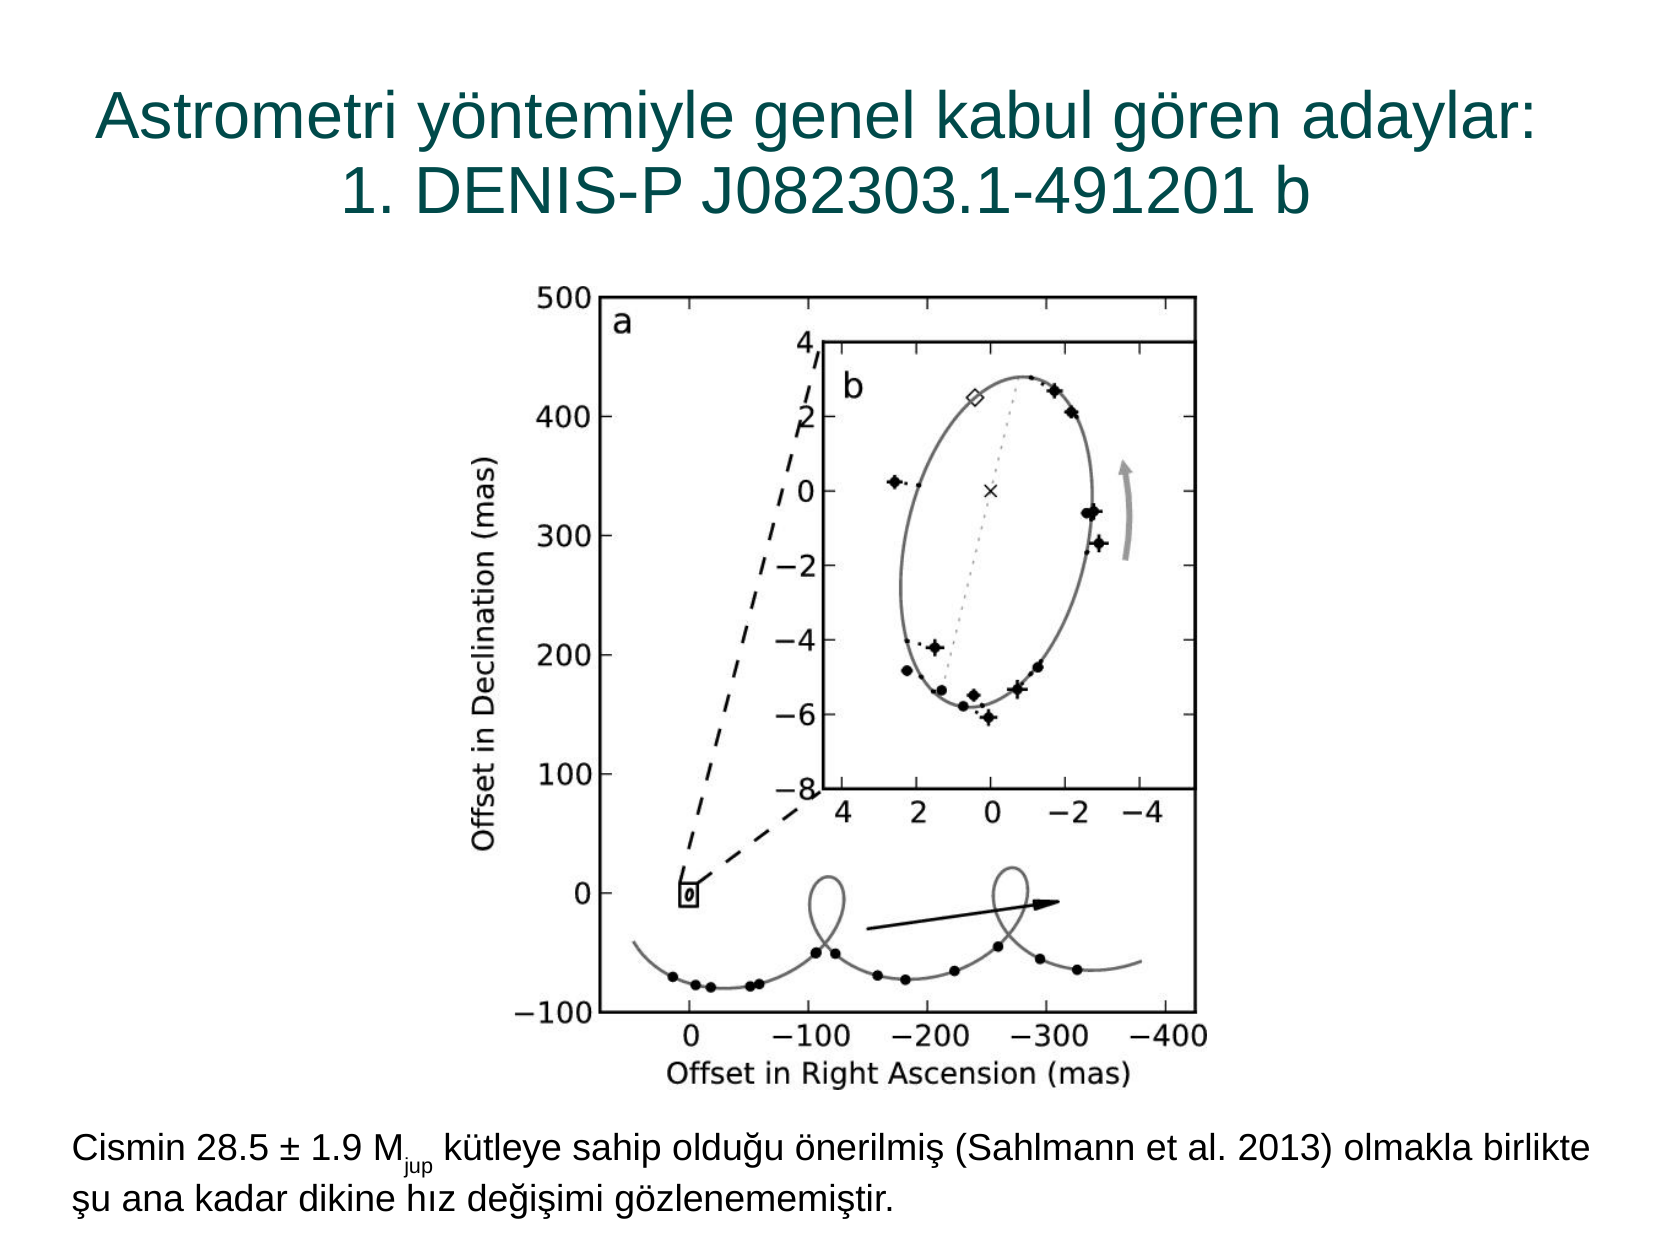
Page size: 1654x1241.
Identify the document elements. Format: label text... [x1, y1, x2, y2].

title Astrometri yöntemiyle genel kabul gören adaylar: 1. DENIS-P J082303.1-491201 b [82, 49, 1571, 257]
picture [471, 286, 1207, 1090]
text_box Cismin 28.5 ± 1.9 Mjup kütleye sahip olduğu önerilmiş (Sahlmann et al. 2013) olmakla birlikte şu ana kadar dikine hız değişimi gözlenememiştir. [56, 1119, 1611, 1228]
